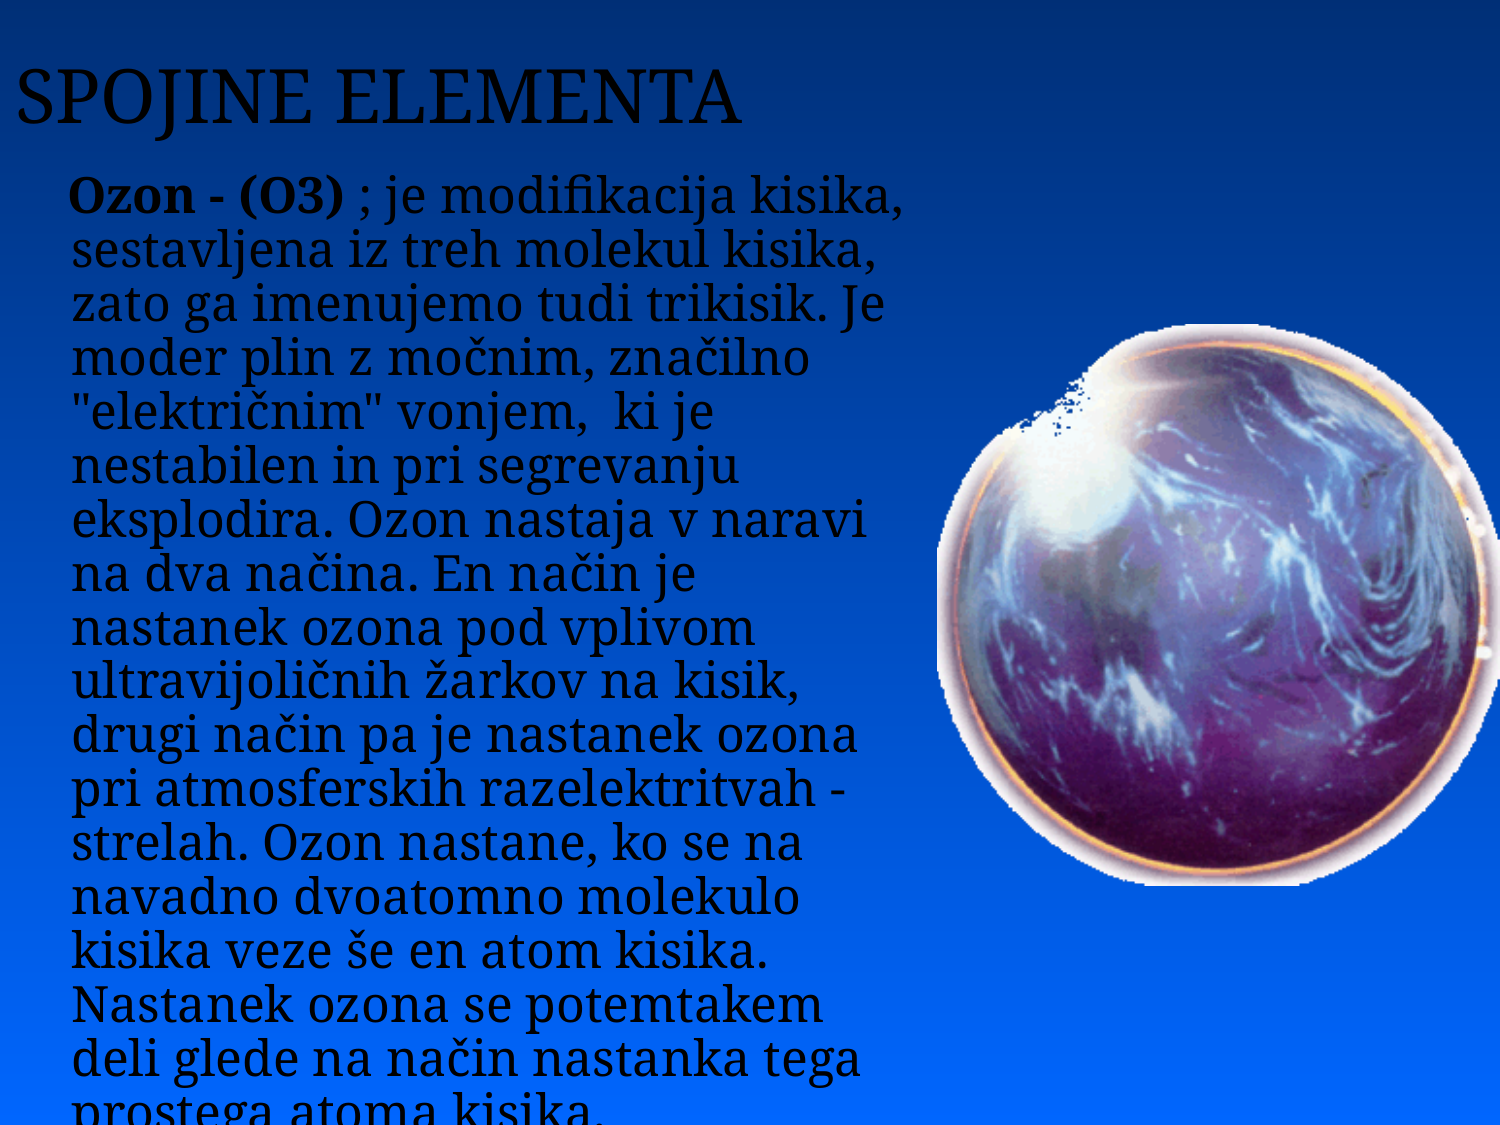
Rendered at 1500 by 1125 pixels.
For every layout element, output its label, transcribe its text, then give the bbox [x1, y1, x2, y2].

list Ozon - (O3) ; je modifikacija kisika, sestavljena iz treh molekul kisika, zato ga imenujemo tudi trikisik. Je moder plin z močnim, značilno "električnim" vonjem, ki je nestabilen in pri segrevanju eksplodira. Ozon nastaja v naravi na dva načina. En način je nastanek ozona pod vplivom ultravijoličnih žarkov na kisik, drugi način pa je nastanek ozona pri atmosferskih razelektritvah - strelah. Ozon nastane, ko se na navadno dvoatomno molekulo kisika veze še en atom kisika. Nastanek ozona se potemtakem deli glede na način nastanka tega prostega atoma kisika. [0, 162, 938, 1125]
picture [937, 324, 1500, 886]
title SPOJINE ELEMENTA [0, 0, 1350, 188]
